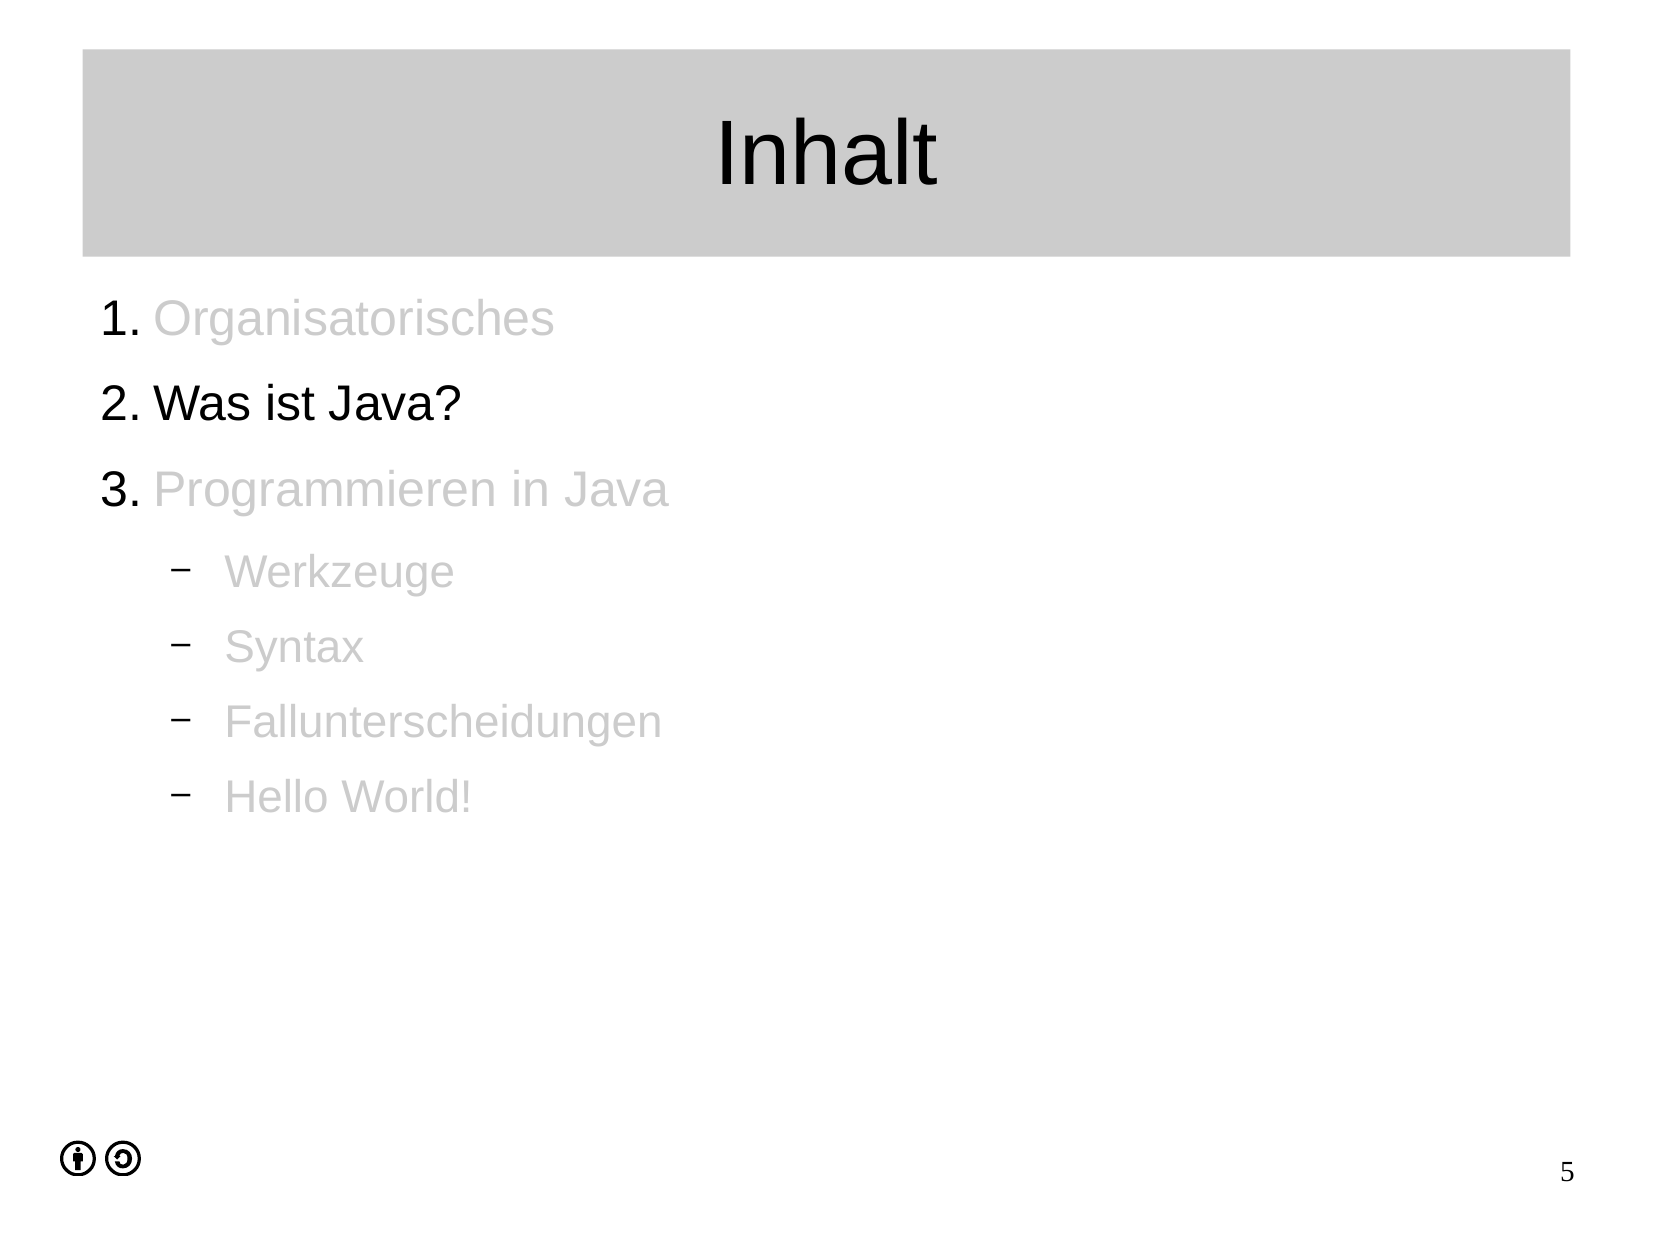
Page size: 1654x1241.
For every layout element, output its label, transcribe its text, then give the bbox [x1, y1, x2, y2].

title Inhalt [82, 49, 1571, 257]
list Organisatorisches Was ist Java? Programmieren in Java Werkzeuge Syntax Fallunterscheidungen Hello World! [82, 290, 1538, 1010]
